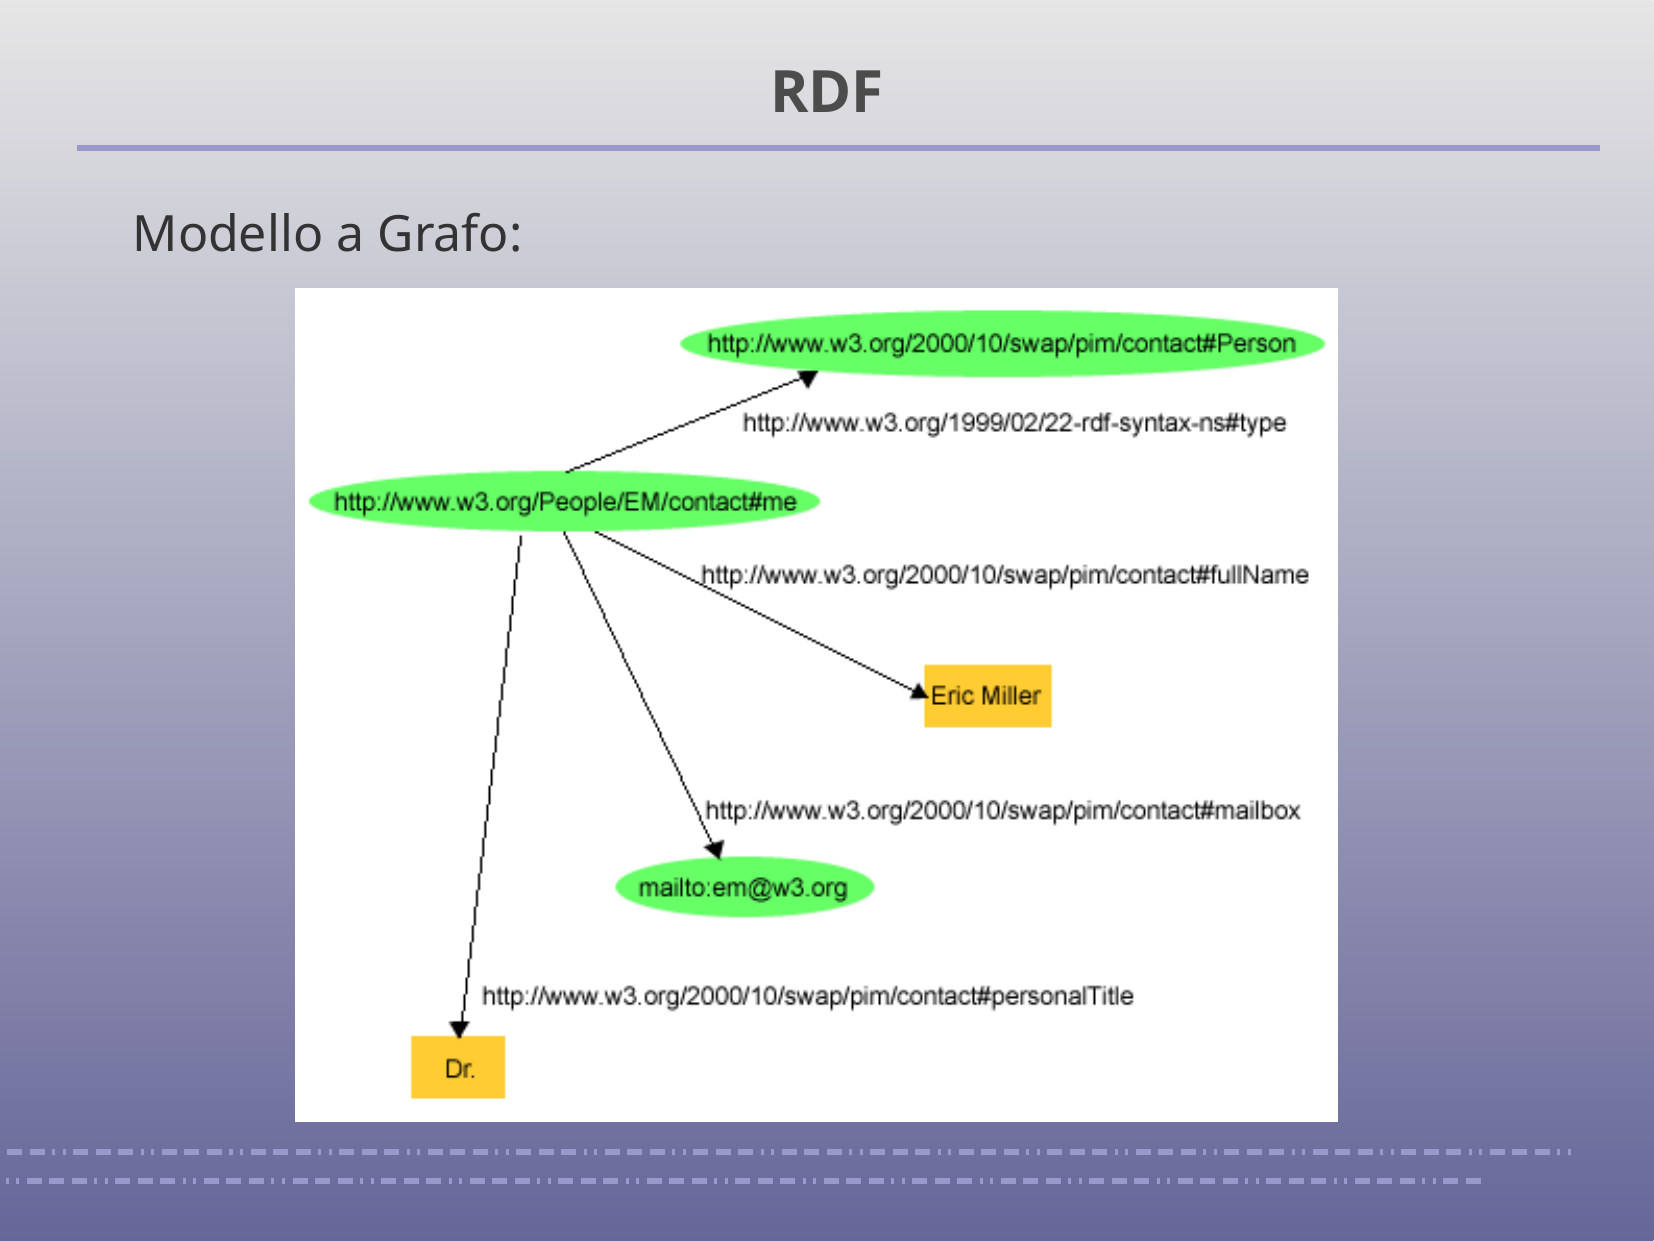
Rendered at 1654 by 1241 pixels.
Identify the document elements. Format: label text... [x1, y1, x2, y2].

picture [295, 288, 1338, 1123]
text_box Modello a Grafo: [118, 190, 1270, 264]
text_box RDF [236, 48, 1418, 132]
